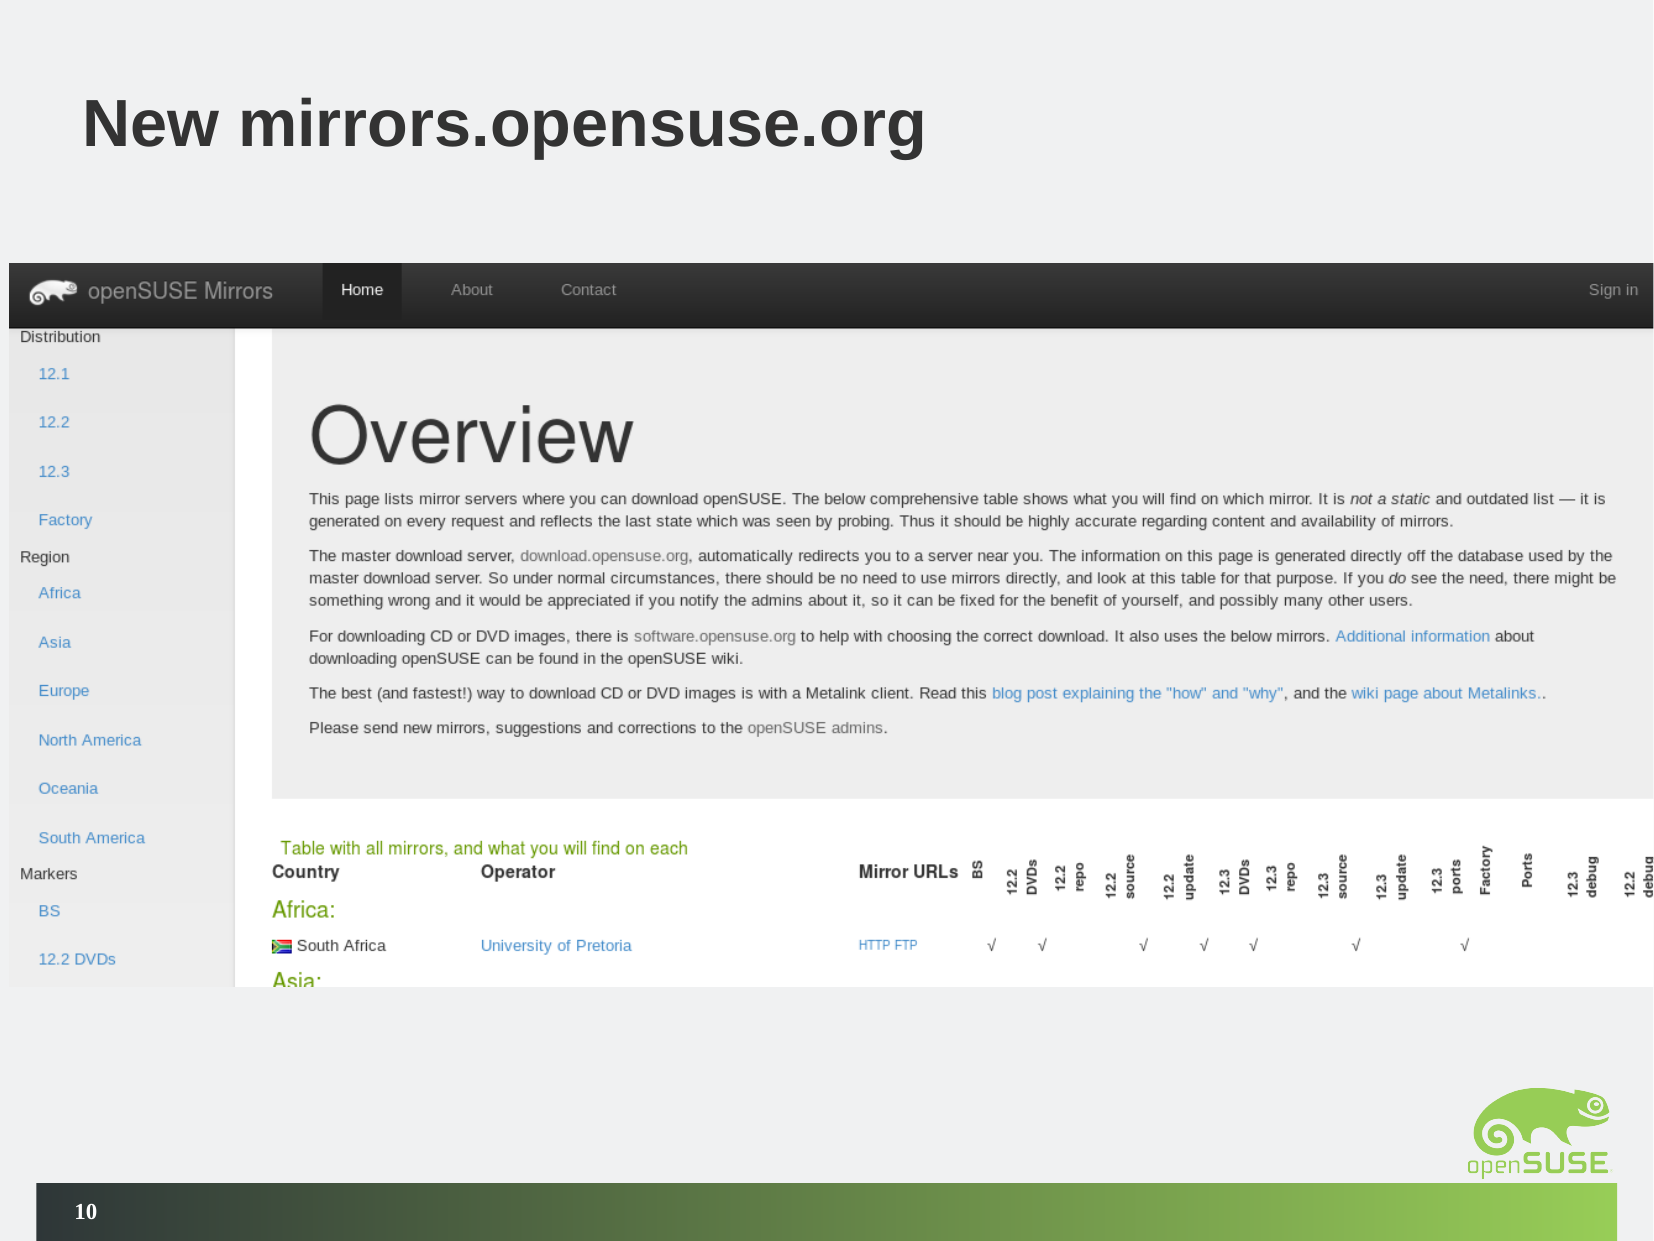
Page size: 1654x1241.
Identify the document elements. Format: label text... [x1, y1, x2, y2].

title New mirrors.opensuse.org [82, 49, 1571, 198]
picture [0, 0, 1654, 1241]
